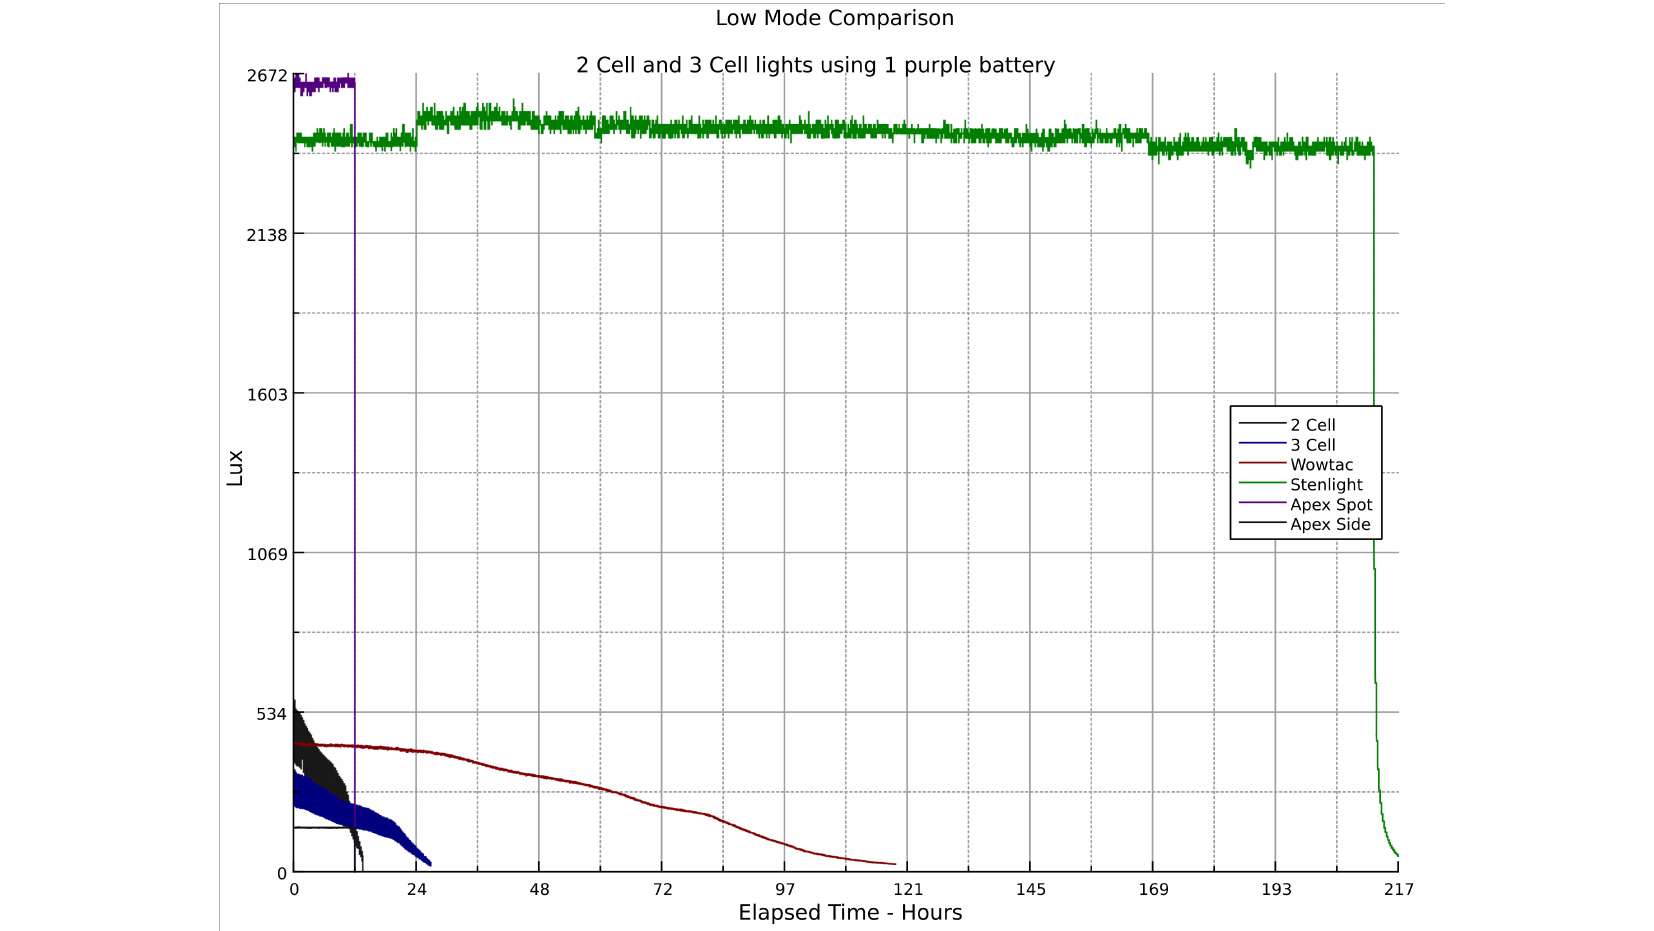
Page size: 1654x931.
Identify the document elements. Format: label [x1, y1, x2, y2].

picture [219, 3, 1445, 931]
